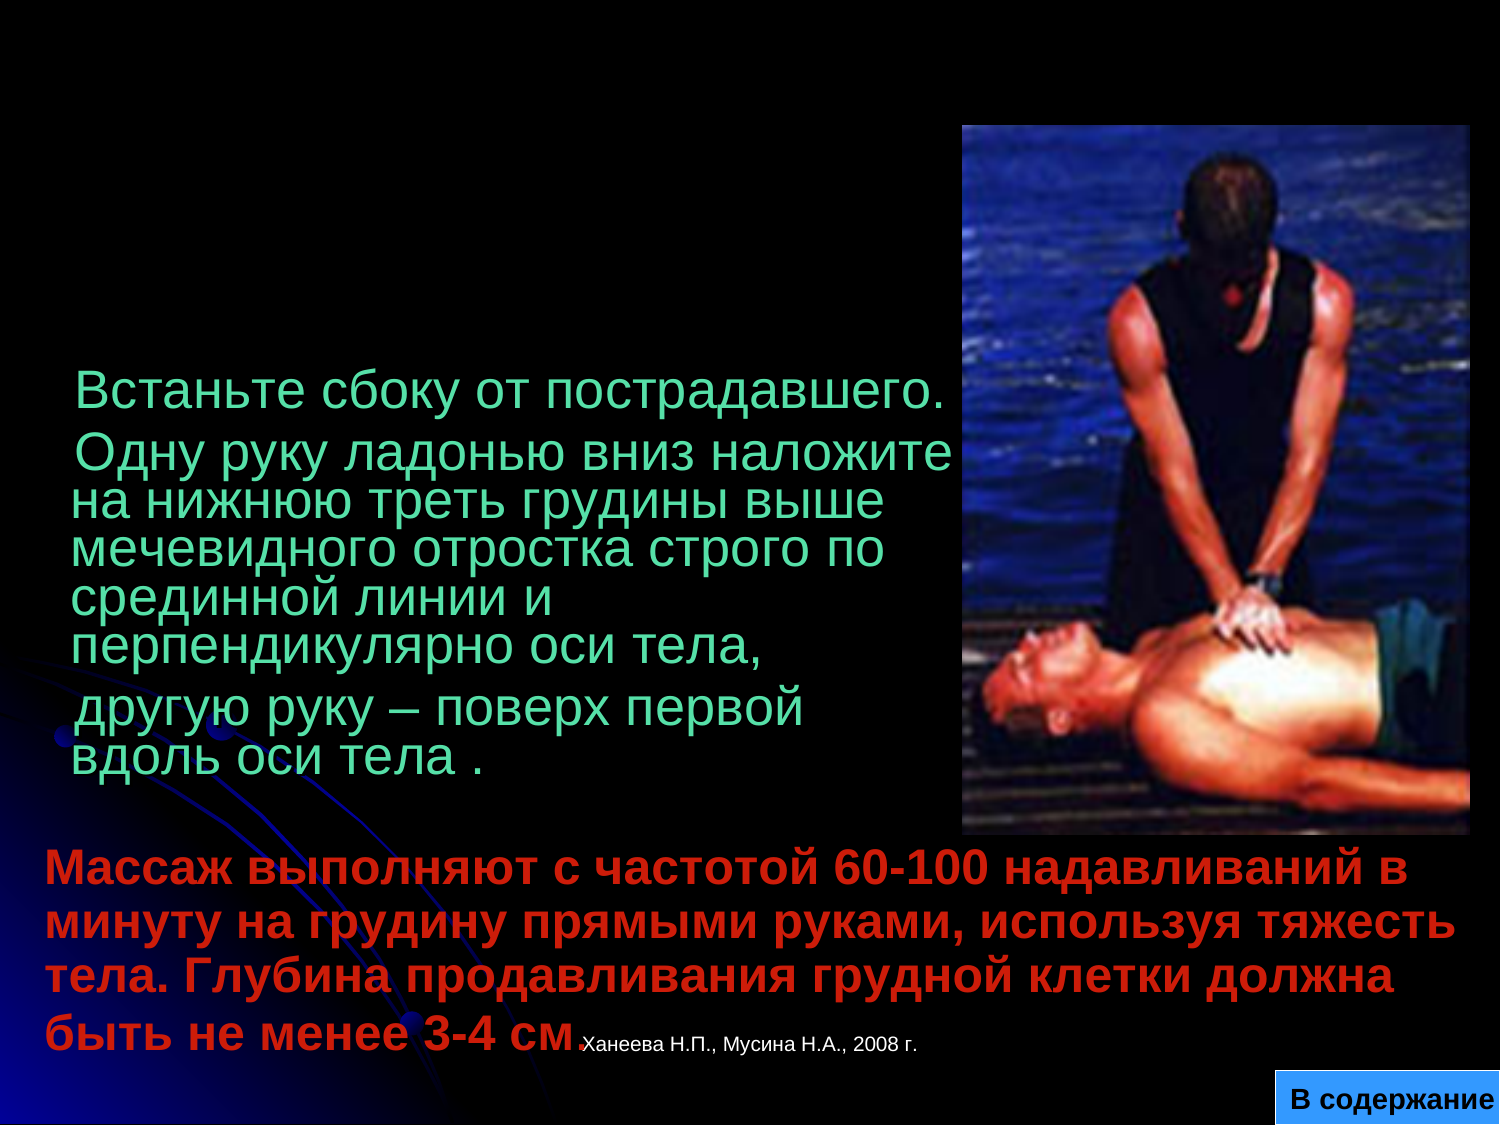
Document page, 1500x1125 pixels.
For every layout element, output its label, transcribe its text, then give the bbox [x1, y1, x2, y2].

list Встаньте сбоку от пострадавшего. Одну руку ладонью вниз наложите на нижнюю треть грудины выше мечевидного отростка строго по срединной линии и перпендикулярно оси тела, другую руку – поверх первой вдоль оси тела . [0, 361, 962, 827]
picture [962, 125, 1470, 835]
text_box В содержание [1275, 1070, 1500, 1125]
text_box Массаж выполняют с частотой 60-100 надавливаний в минуту на грудину прямыми руками, используя тяжесть тела. Глубина продавливания грудной клетки должна быть не менее 3-4 см. [29, 834, 1500, 1070]
